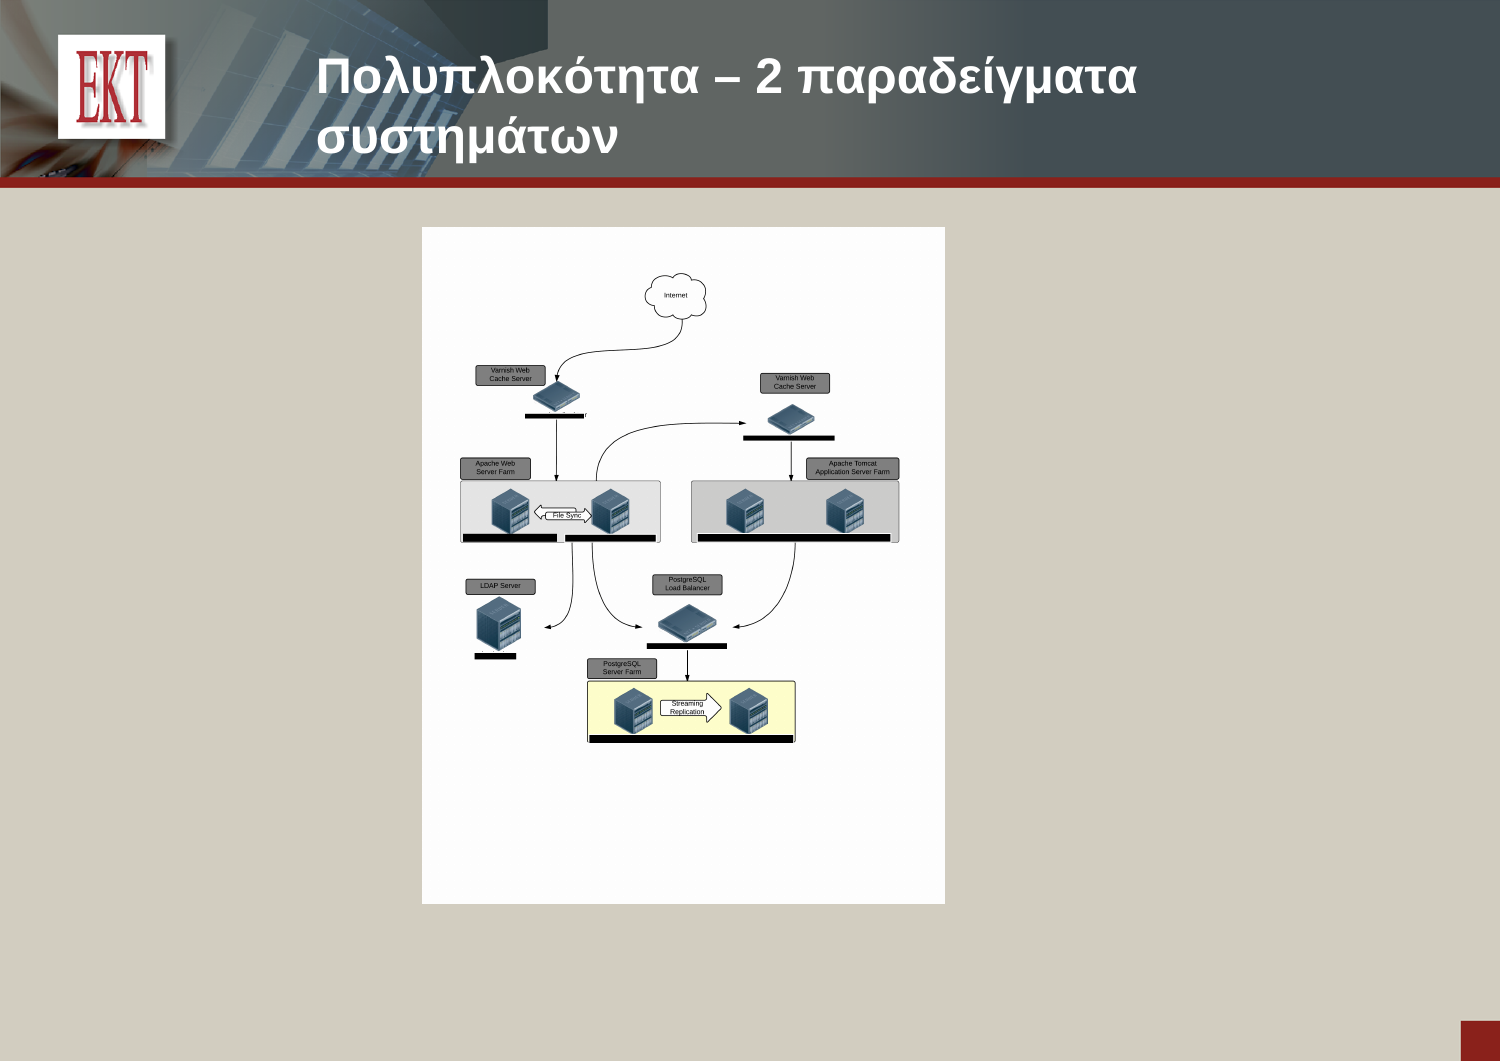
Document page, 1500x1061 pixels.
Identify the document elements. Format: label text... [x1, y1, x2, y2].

title Πολυπλοκότητα – 2 παραδείγματα συστημάτων [301, 35, 1426, 171]
picture [0, 0, 1500, 1061]
